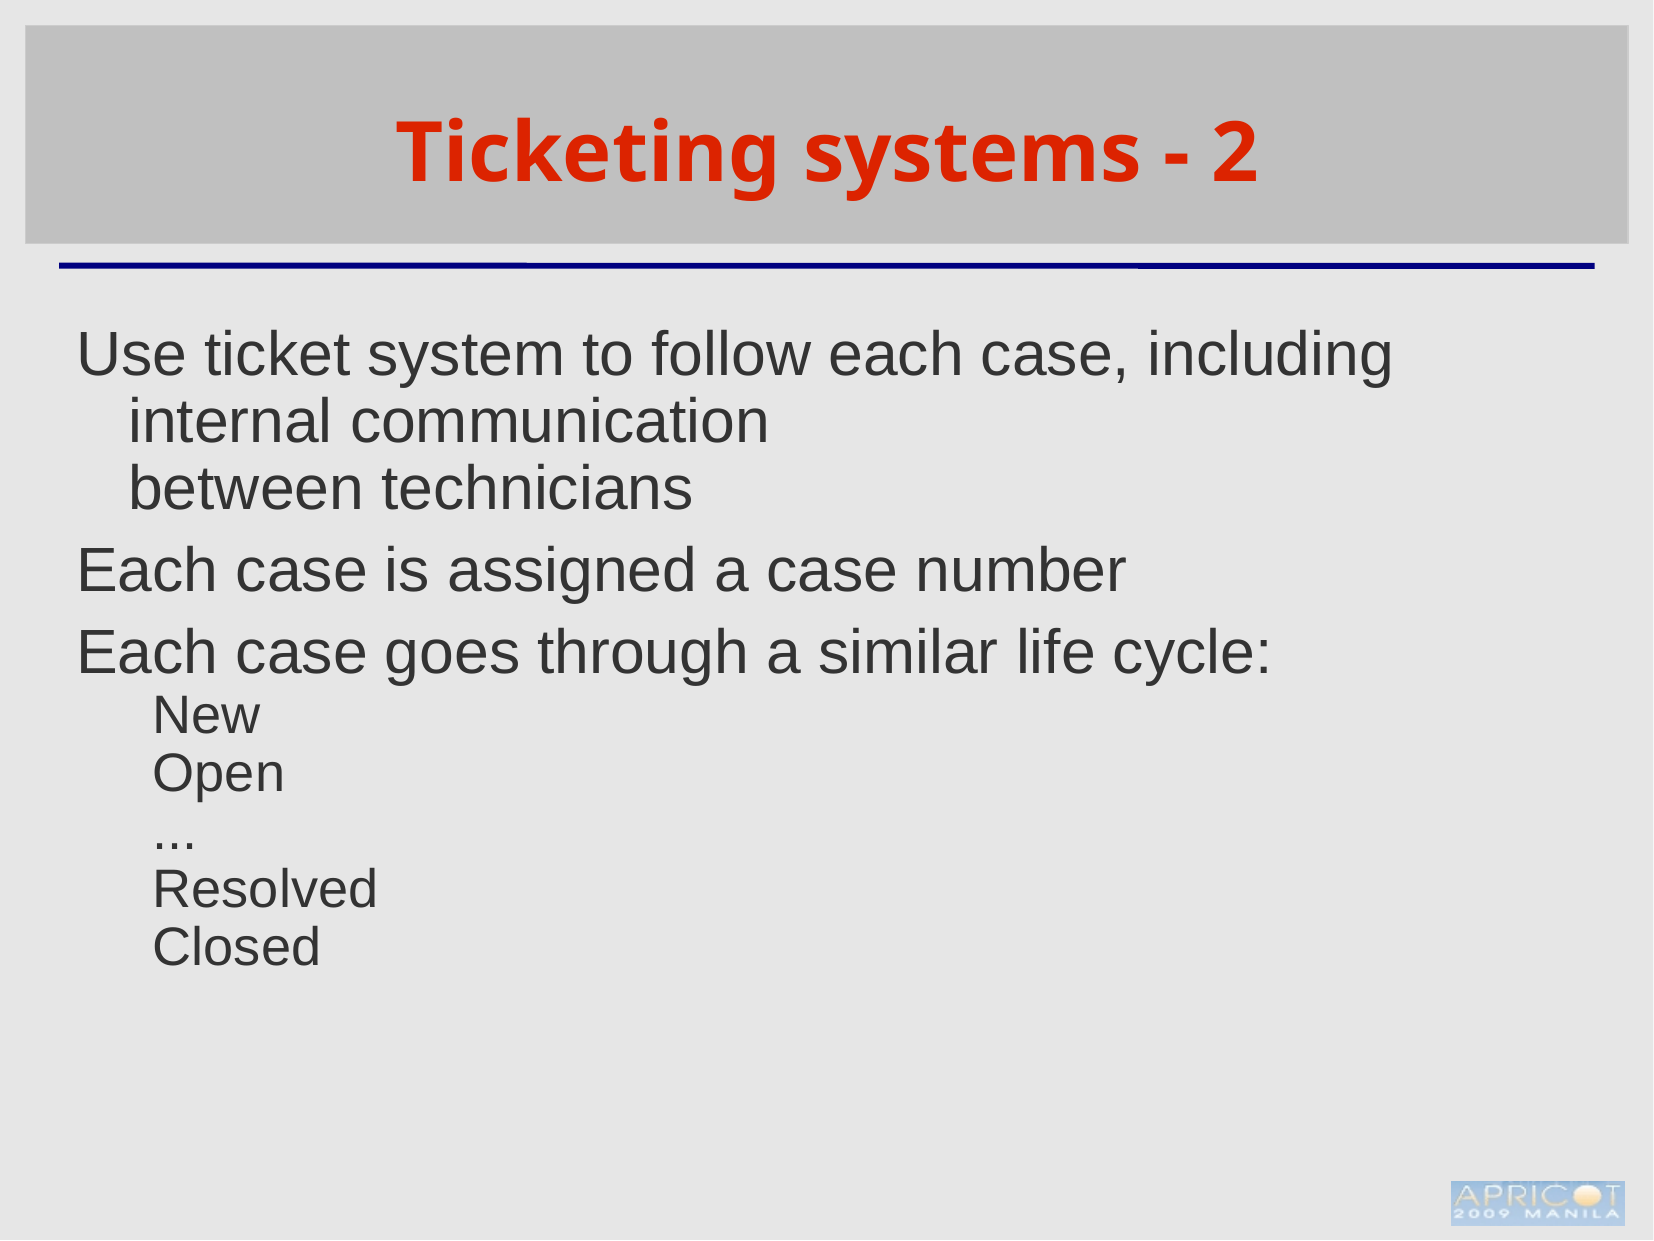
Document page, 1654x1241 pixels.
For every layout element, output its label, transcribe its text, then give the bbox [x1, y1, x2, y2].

list Use ticket system to follow each case, including internal communication between technicians Each case is assigned a case number Each case goes through a similar life cycle: New Open ... Resolved Closed [59, 322, 1595, 1132]
picture [1451, 1181, 1625, 1226]
title Ticketing systems - 2 [121, 46, 1534, 254]
